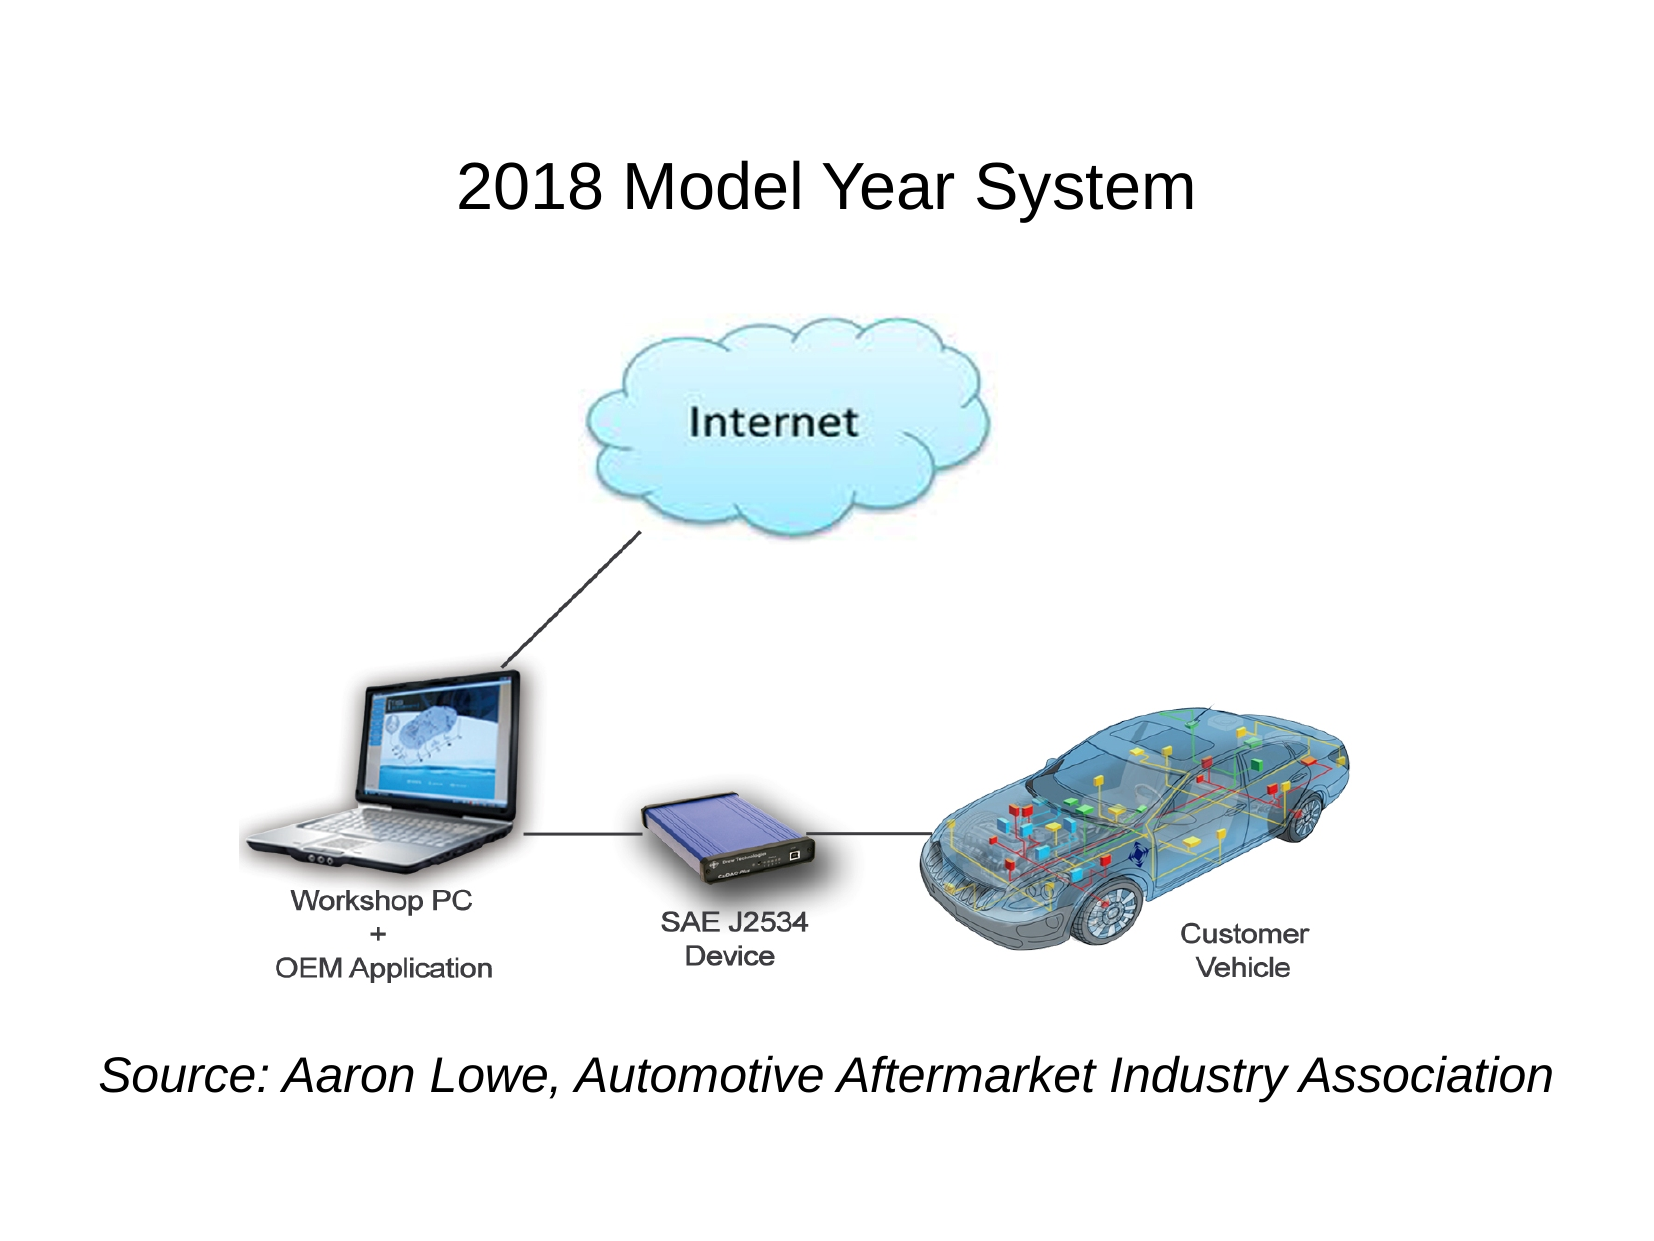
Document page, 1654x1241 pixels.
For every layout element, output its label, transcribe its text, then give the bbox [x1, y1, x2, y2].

title 2018 Model Year System [151, 135, 1502, 248]
text_box Source: Aaron Lowe, Automotive Aftermarket Industry Association [83, 1039, 1570, 1111]
text_box [239, 310, 1352, 986]
